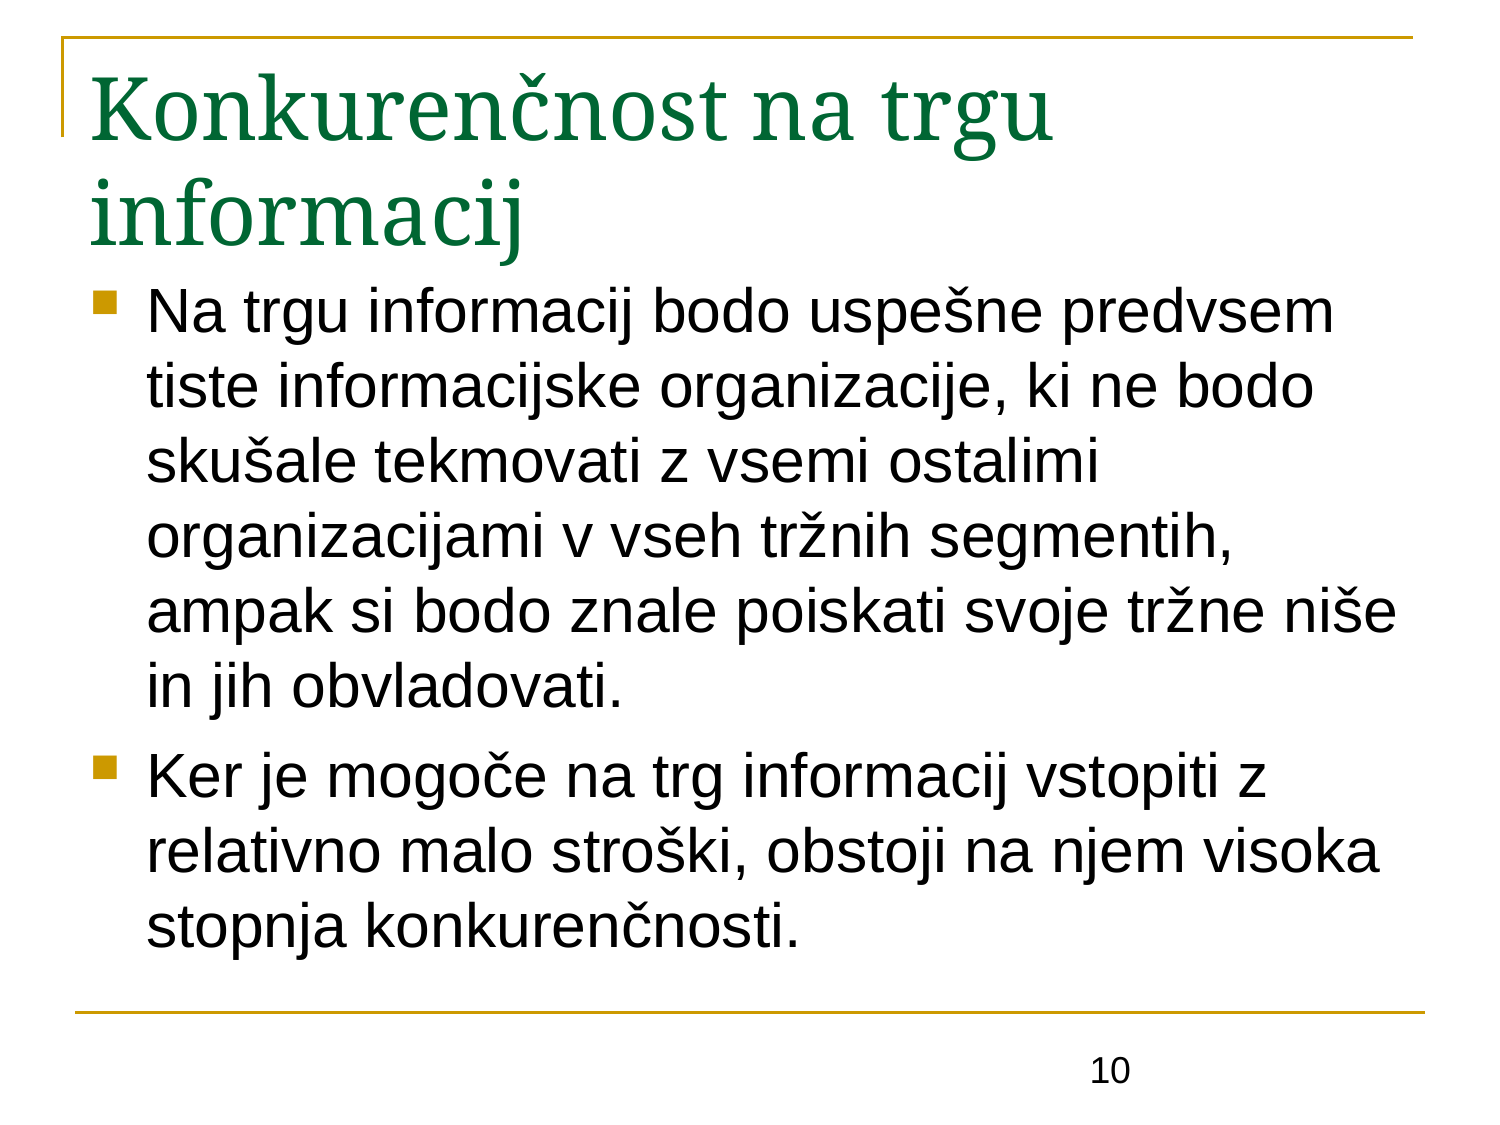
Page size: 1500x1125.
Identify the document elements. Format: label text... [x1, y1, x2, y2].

title Konkurenčnost na trgu informacij [75, 45, 1426, 233]
list Na trgu informacij bodo uspešne predvsem tiste informacijske organizacije, ki ne bodo skušale tekmovati z vsemi ostalimi organizacijami v vseh tržnih segmentih, ampak si bodo znale poiskati svoje tržne niše in jih obvladovati. Ker je mogoče na trg informacij vstopiti z relativno malo stroški, obstoji na njem visoka stopnja konkurenčnosti. [75, 262, 1426, 1006]
